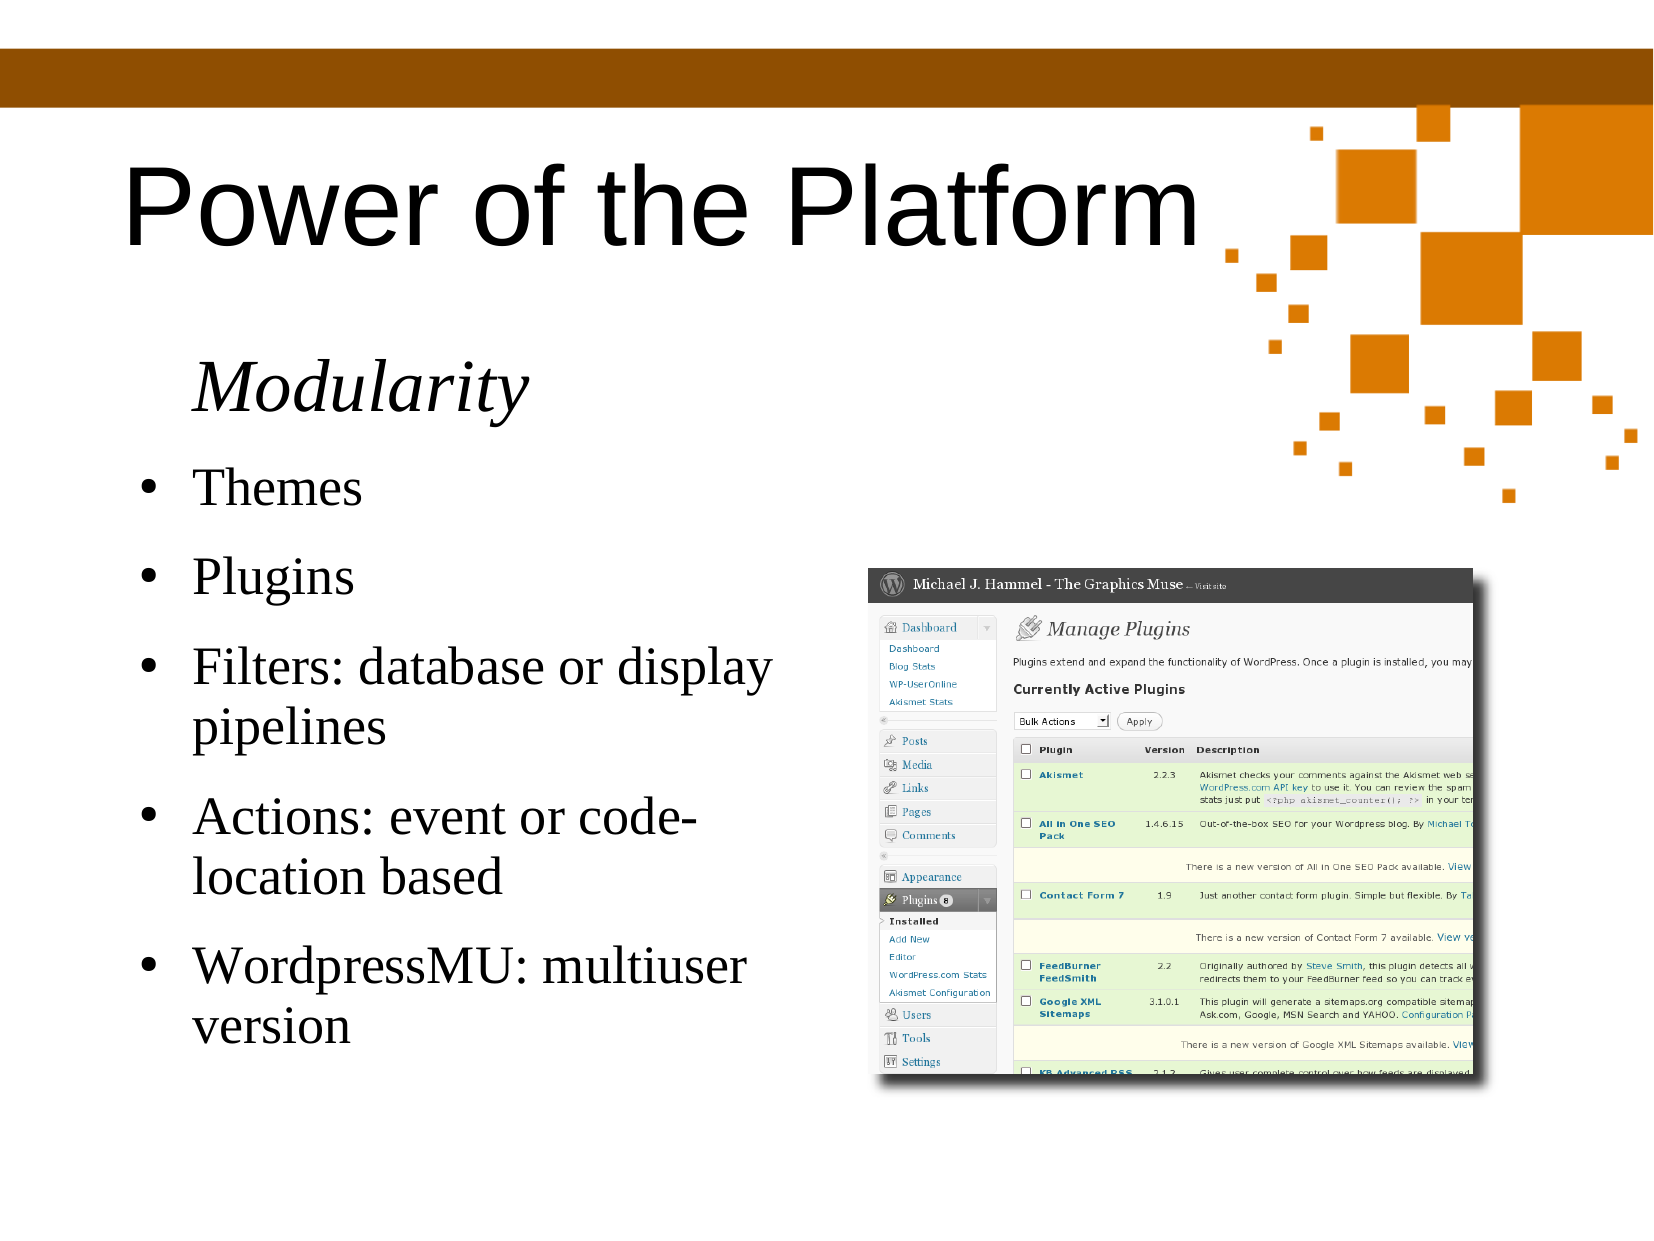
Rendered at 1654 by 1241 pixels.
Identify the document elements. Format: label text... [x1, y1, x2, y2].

title Power of the Platform [121, 102, 1533, 311]
list Modularity Themes Plugins Filters: database or display pipelines Actions: event or code-location based WordpressMU: multiuser version [121, 344, 811, 1127]
picture [0, 0, 1654, 1241]
